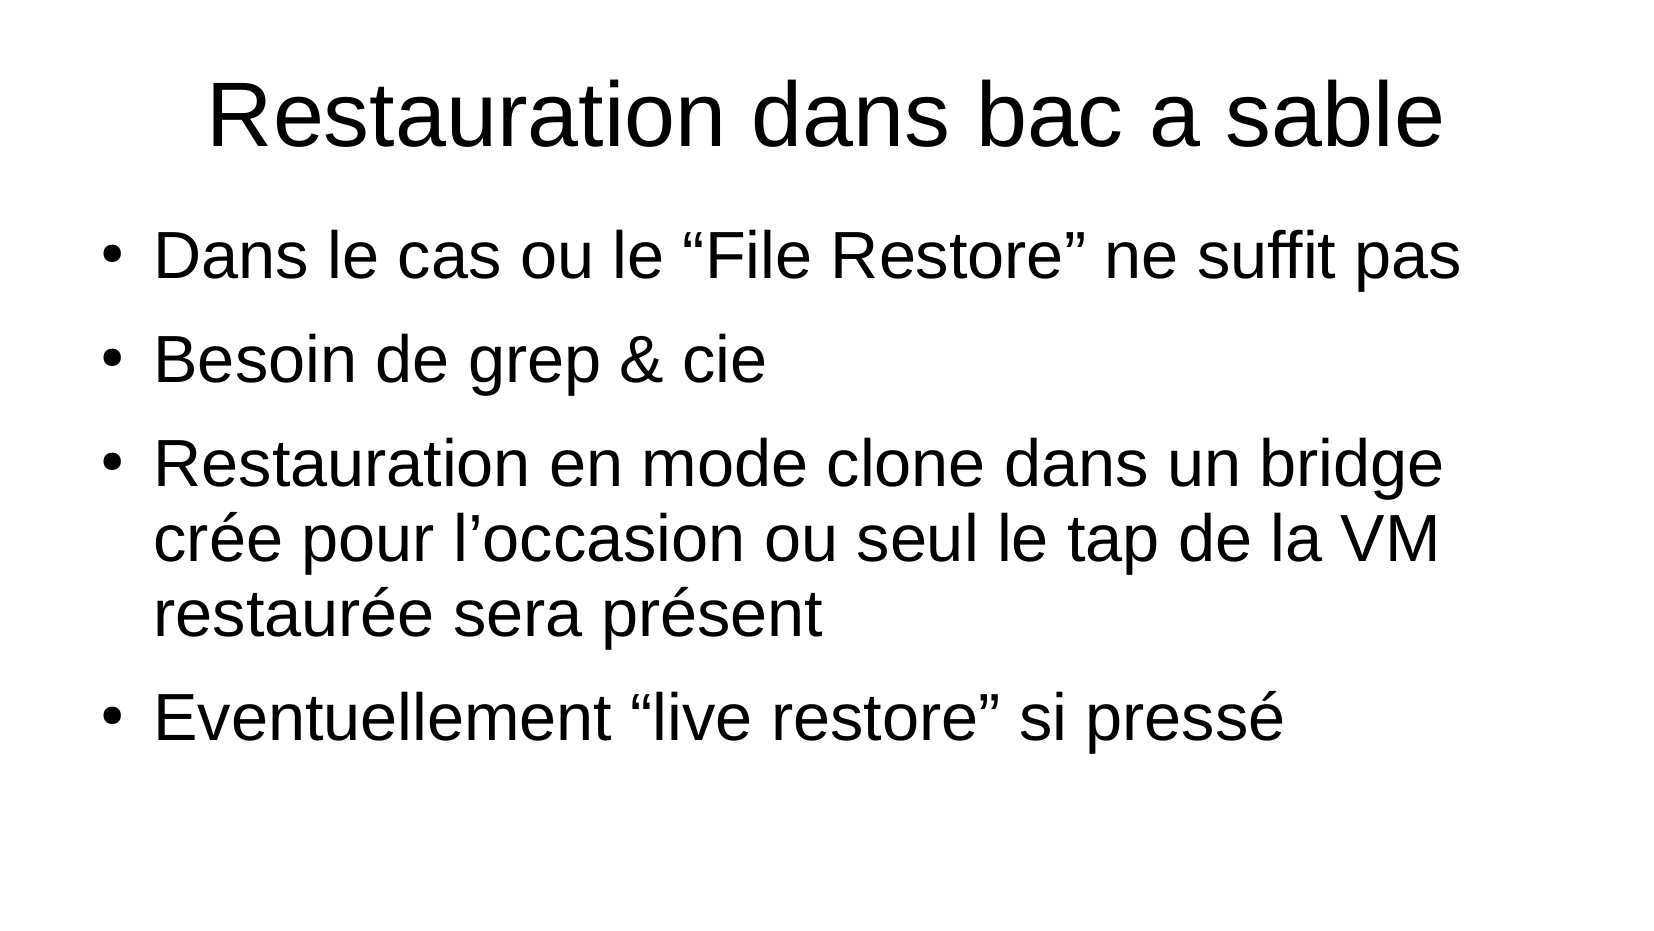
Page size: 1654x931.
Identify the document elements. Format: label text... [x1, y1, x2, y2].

title Restauration dans bac a sable [82, 37, 1571, 193]
list Dans le cas ou le “File Restore” ne suffit pas Besoin de grep & cie Restauration en mode clone dans un bridge crée pour l’occasion ou seul le tap de la VM restaurée sera présent Eventuellement “live restore” si pressé [82, 217, 1571, 758]
